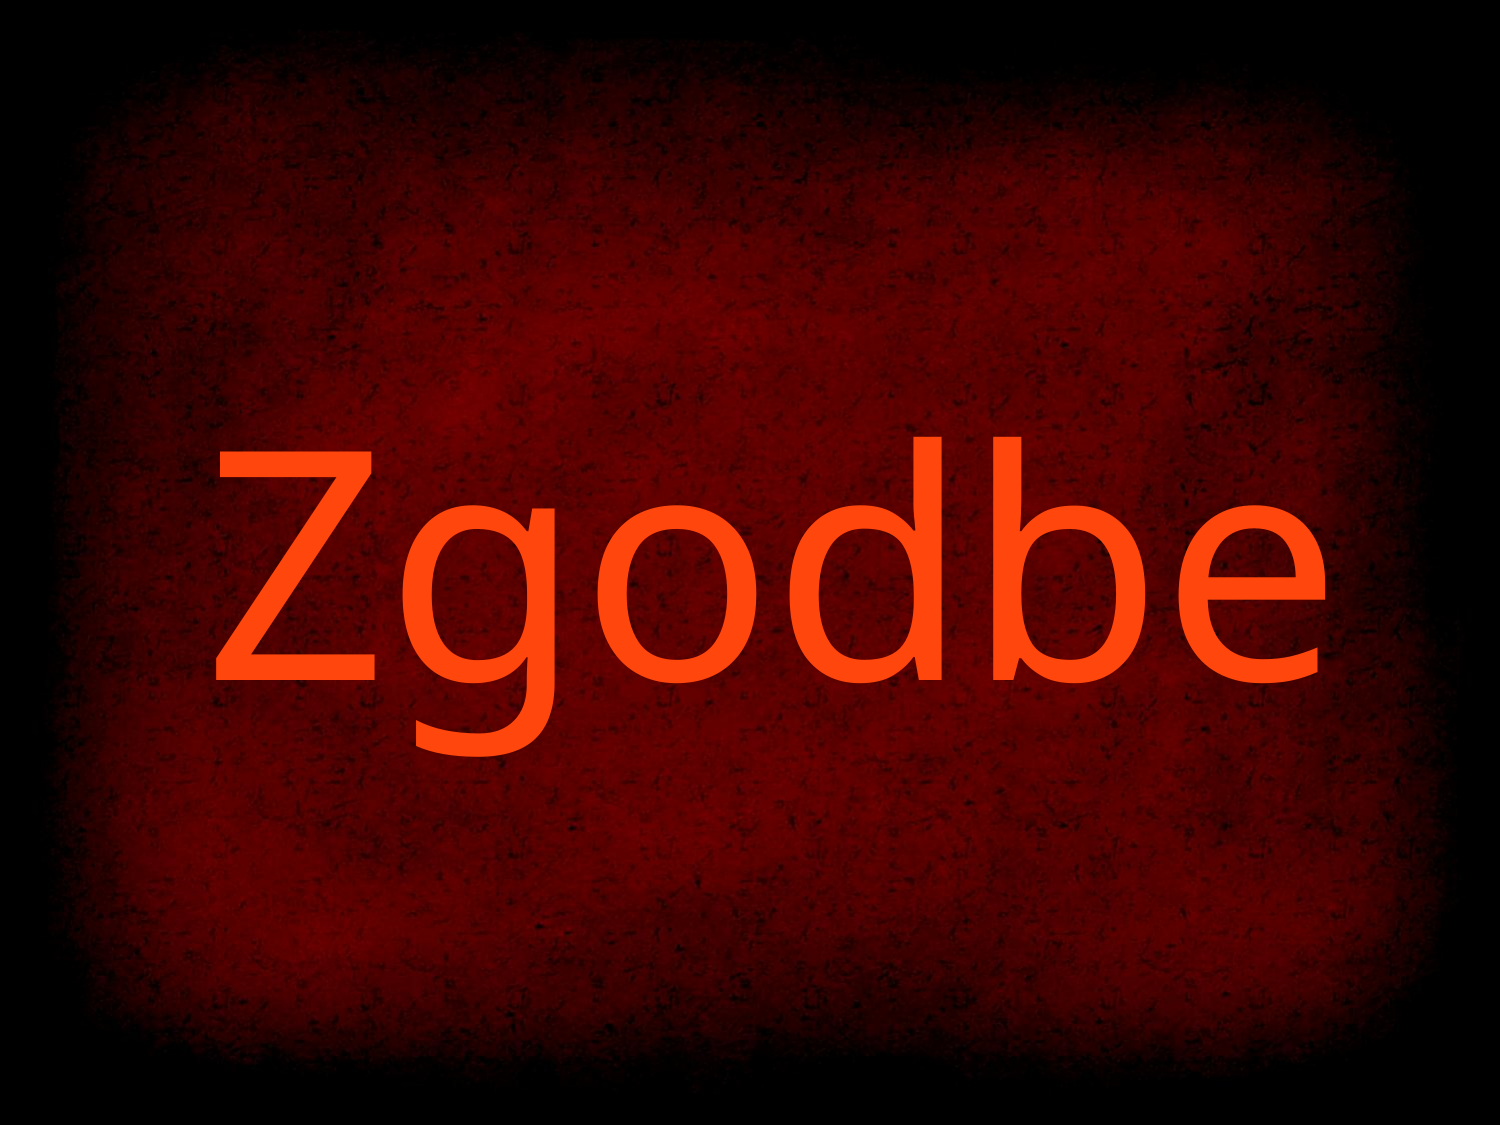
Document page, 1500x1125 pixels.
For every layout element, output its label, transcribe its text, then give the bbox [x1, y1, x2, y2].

title Zgodbe [100, 255, 1447, 752]
picture [0, 0, 1500, 1125]
